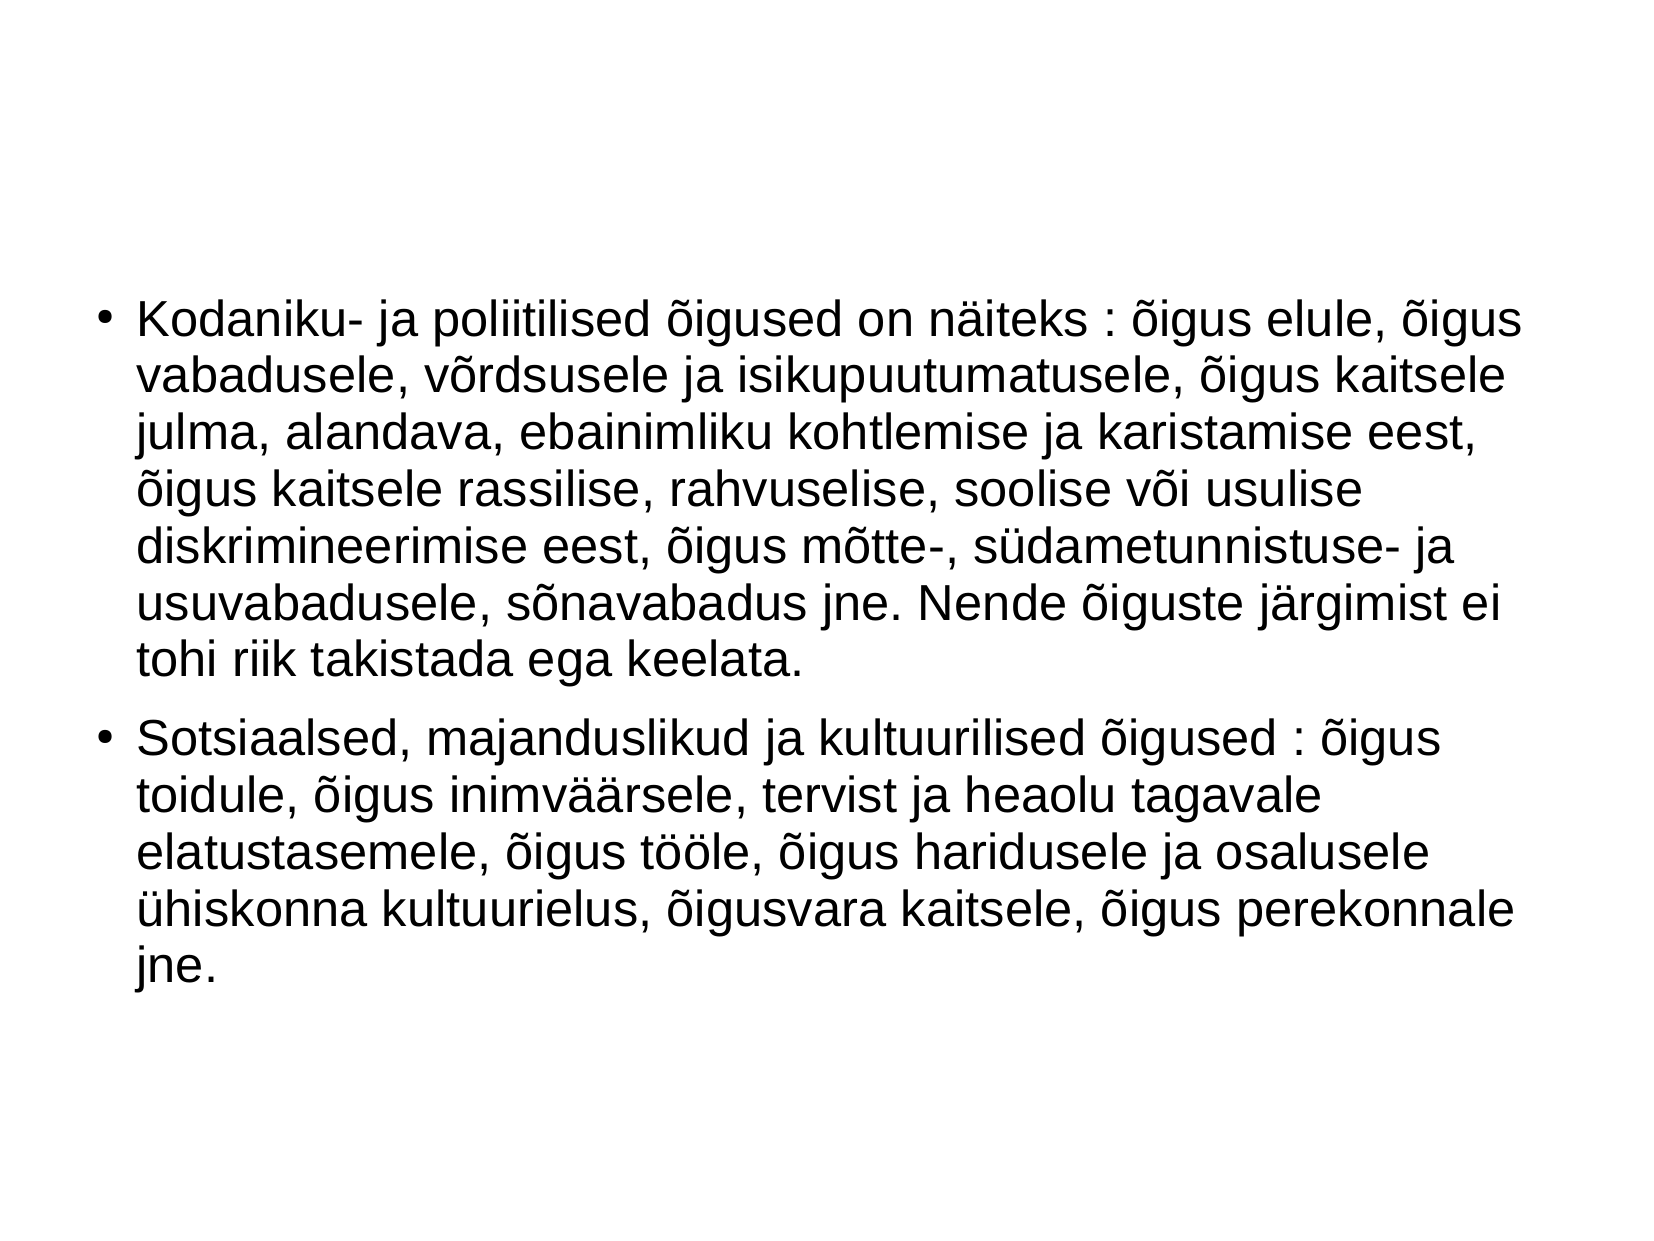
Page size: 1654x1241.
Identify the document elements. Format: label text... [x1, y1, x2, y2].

list Kodaniku- ja poliitilised õigused on näiteks : õigus elule, õigus vabadusele, võrdsusele ja isikupuutumatusele, õigus kaitsele julma, alandava, ebainimliku kohtlemise ja karistamise eest, õigus kaitsele rassilise, rahvuselise, soolise või usulise diskrimineerimise eest, õigus mõtte-, südametunnistuse- ja usuvabadusele, sõnavabadus jne. Nende õiguste järgimist ei tohi riik takistada ega keelata. Sotsiaalsed, majanduslikud ja kultuurilised õigused : õigus toidule, õigus inimväärsele, tervist ja heaolu tagavale elatustasemele, õigus tööle, õigus haridusele ja osalusele ühiskonna kultuurielus, õigusvara kaitsele, õigus perekonnale jne. [82, 290, 1538, 1010]
